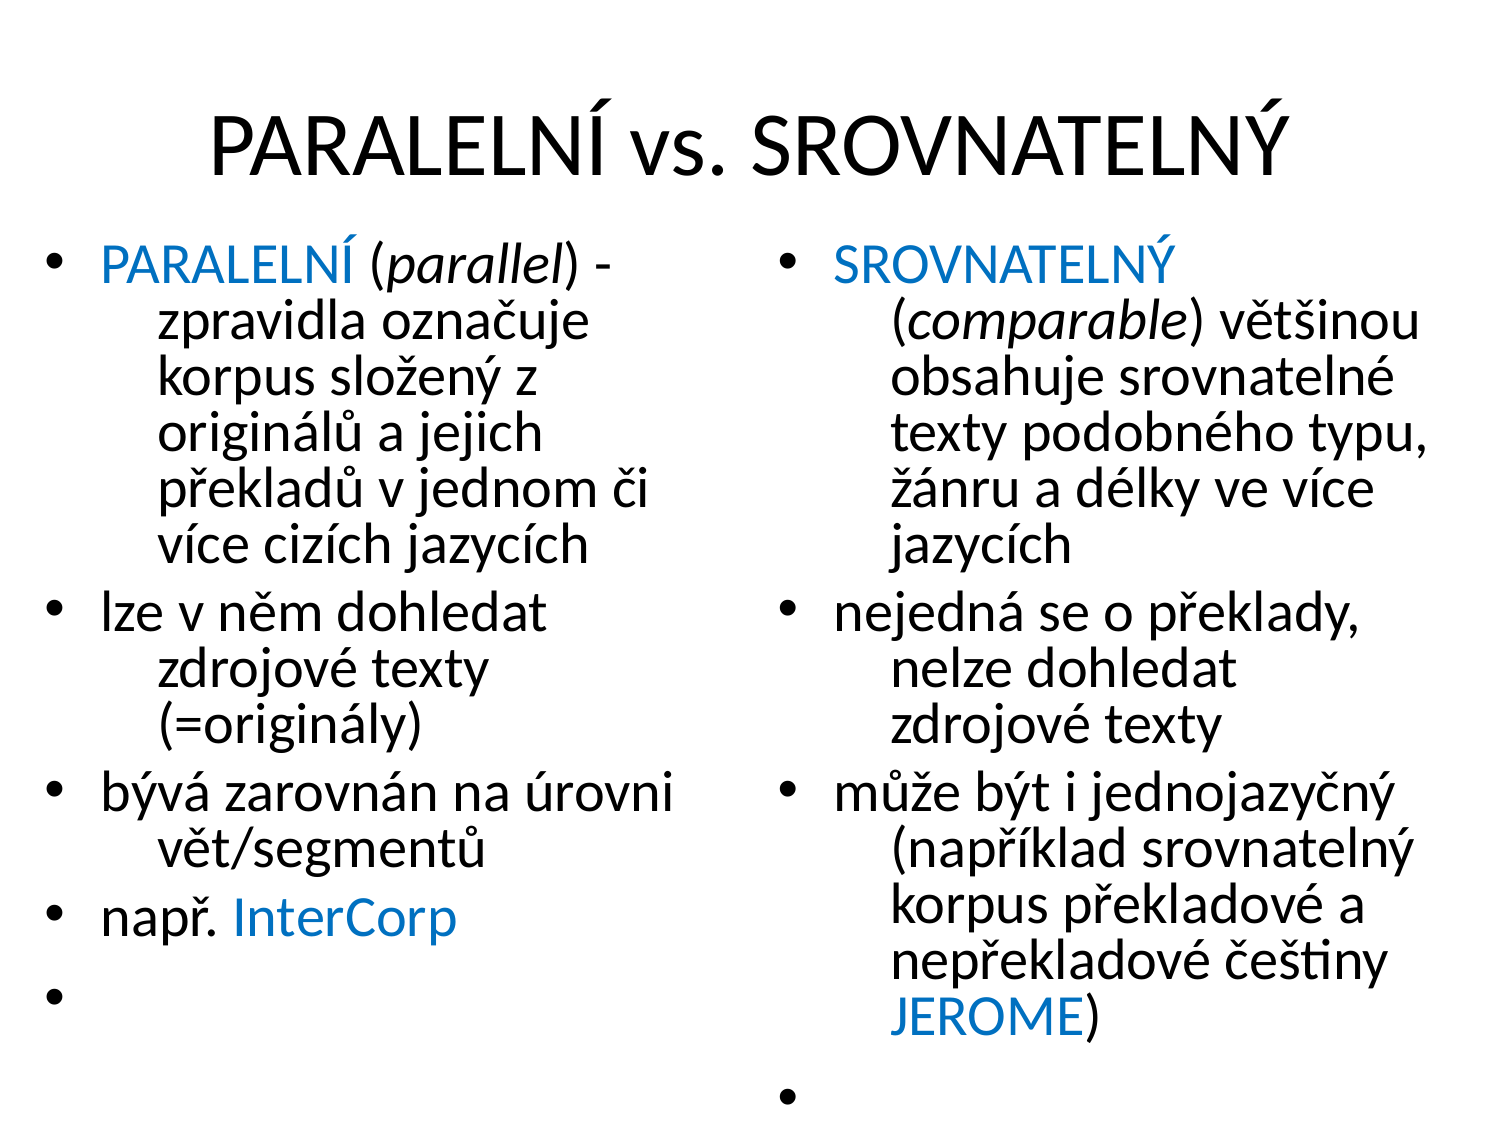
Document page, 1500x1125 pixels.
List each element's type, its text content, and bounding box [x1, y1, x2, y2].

title PARALELNÍ vs. SROVNATELNÝ [75, 45, 1426, 233]
list SROVNATELNÝ (comparable) většinou obsahuje srovnatelné texty podobného typu, žánru a délky ve více jazycích nejedná se o překlady, nelze dohledat zdrojové texty může být i jednojazyčný (například srovnatelný korpus překladové a nepřekladové češtiny JEROME) [762, 231, 1459, 1059]
list PARALELNÍ (parallel) -zpravidla označuje korpus složený z originálů a jejich překladů v jednom či více cizích jazycích lze v něm dohledat zdrojové texty (=originály) bývá zarovnán na úrovni vět/segmentů např. InterCorp [29, 231, 738, 1005]
